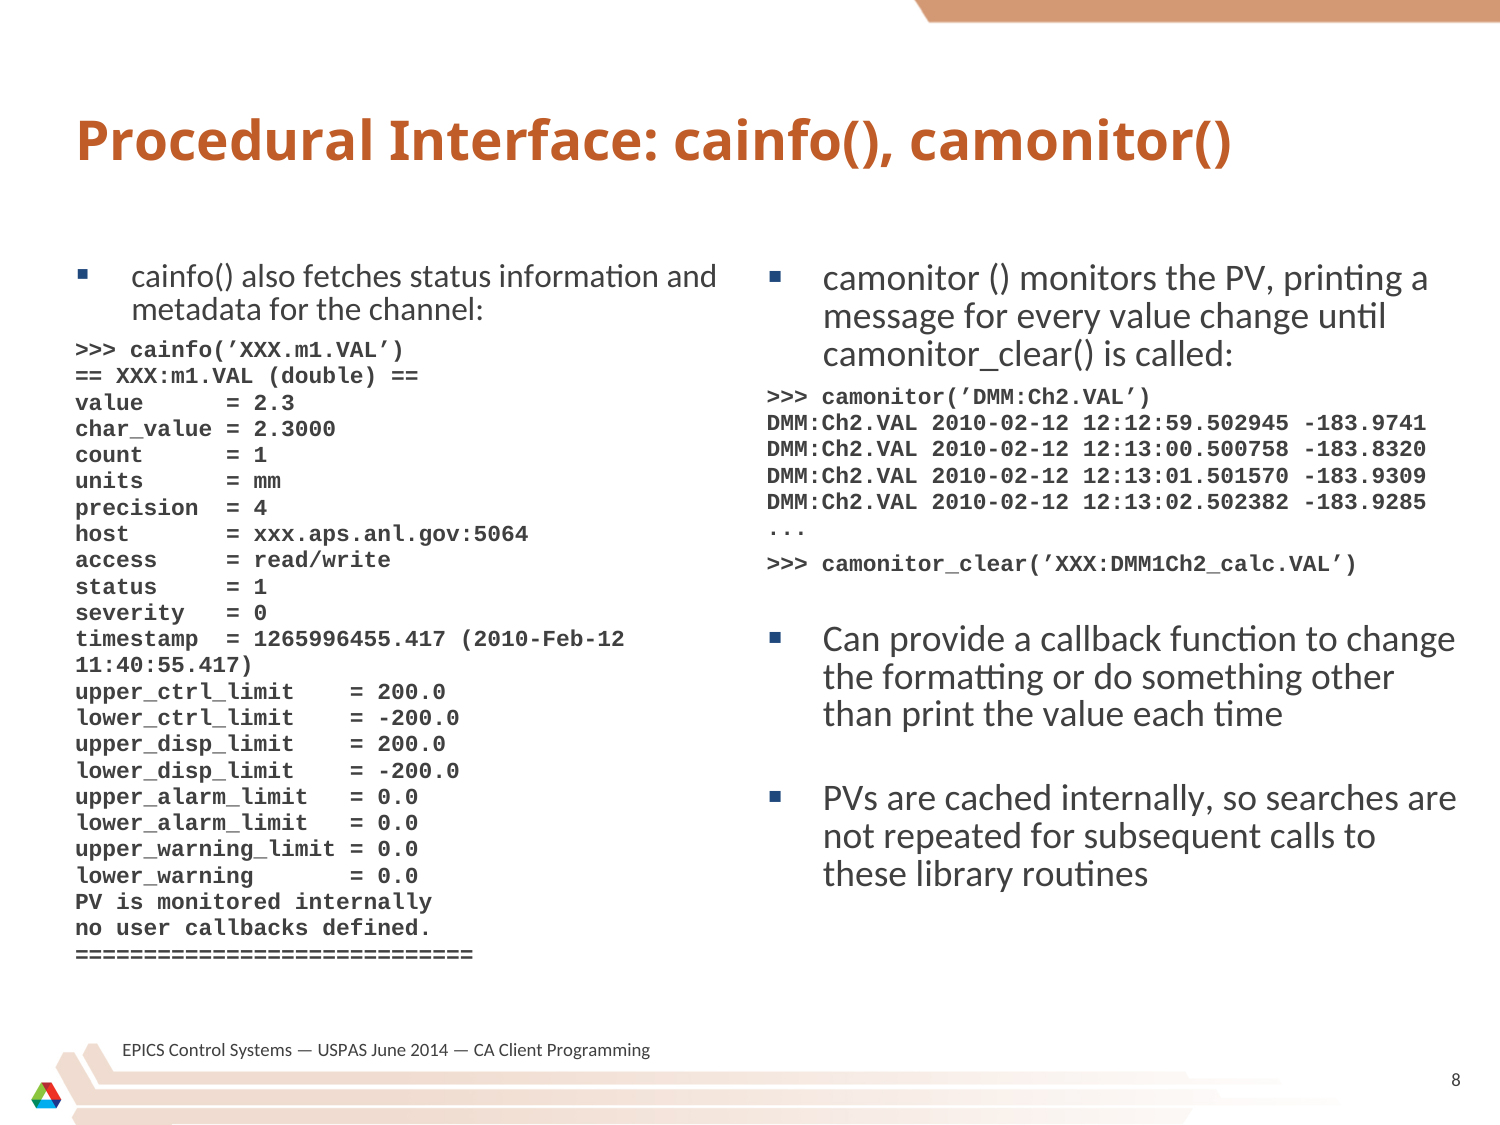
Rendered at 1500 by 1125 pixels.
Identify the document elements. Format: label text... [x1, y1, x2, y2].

picture [0, 1037, 1500, 1125]
picture [0, 0, 1500, 24]
title Procedural Interface: cainfo(), camonitor() [75, 45, 1426, 233]
list cainfo() also fetches status information and metadata for the channel: >>> cainfo(’XXX.m1.VAL’) == XXX:m1.VAL (double) == value = 2.3 char_value = 2.3000 count = 1 units = mm precision = 4 host = xxx.aps.anl.gov:5064 access = read/write status = 1 severity = 0 timestamp = 1265996455.417 (2010-Feb-12 11:40:55.417) upper_ctrl_limit = 200.0 lower_ctrl_limit = -200.0 upper_disp_limit = 200.0 lower_disp_limit = -200.0 upper_alarm_limit = 0.0 lower_alarm_limit = 0.0 upper_warning_limit = 0.0 lower_warning = 0.0 PV is monitored internally no user callbacks defined. ============================= [75, 262, 734, 985]
list camonitor () monitors the PV, printing a message for every value change until camonitor_clear() is called: >>> camonitor(’DMM:Ch2.VAL’) DMM:Ch2.VAL 2010-02-12 12:12:59.502945 -183.9741 DMM:Ch2.VAL 2010-02-12 12:13:00.500758 -183.8320 DMM:Ch2.VAL 2010-02-12 12:13:01.501570 -183.9309 DMM:Ch2.VAL 2010-02-12 12:13:02.502382 -183.9285 ... >>> camonitor_clear(’XXX:DMM1Ch2_calc.VAL’) Can provide a callback function to change the formatting or do something other than print the value each time PVs are cached internally, so searches are not repeated for subsequent calls to these library routines [766, 262, 1463, 975]
